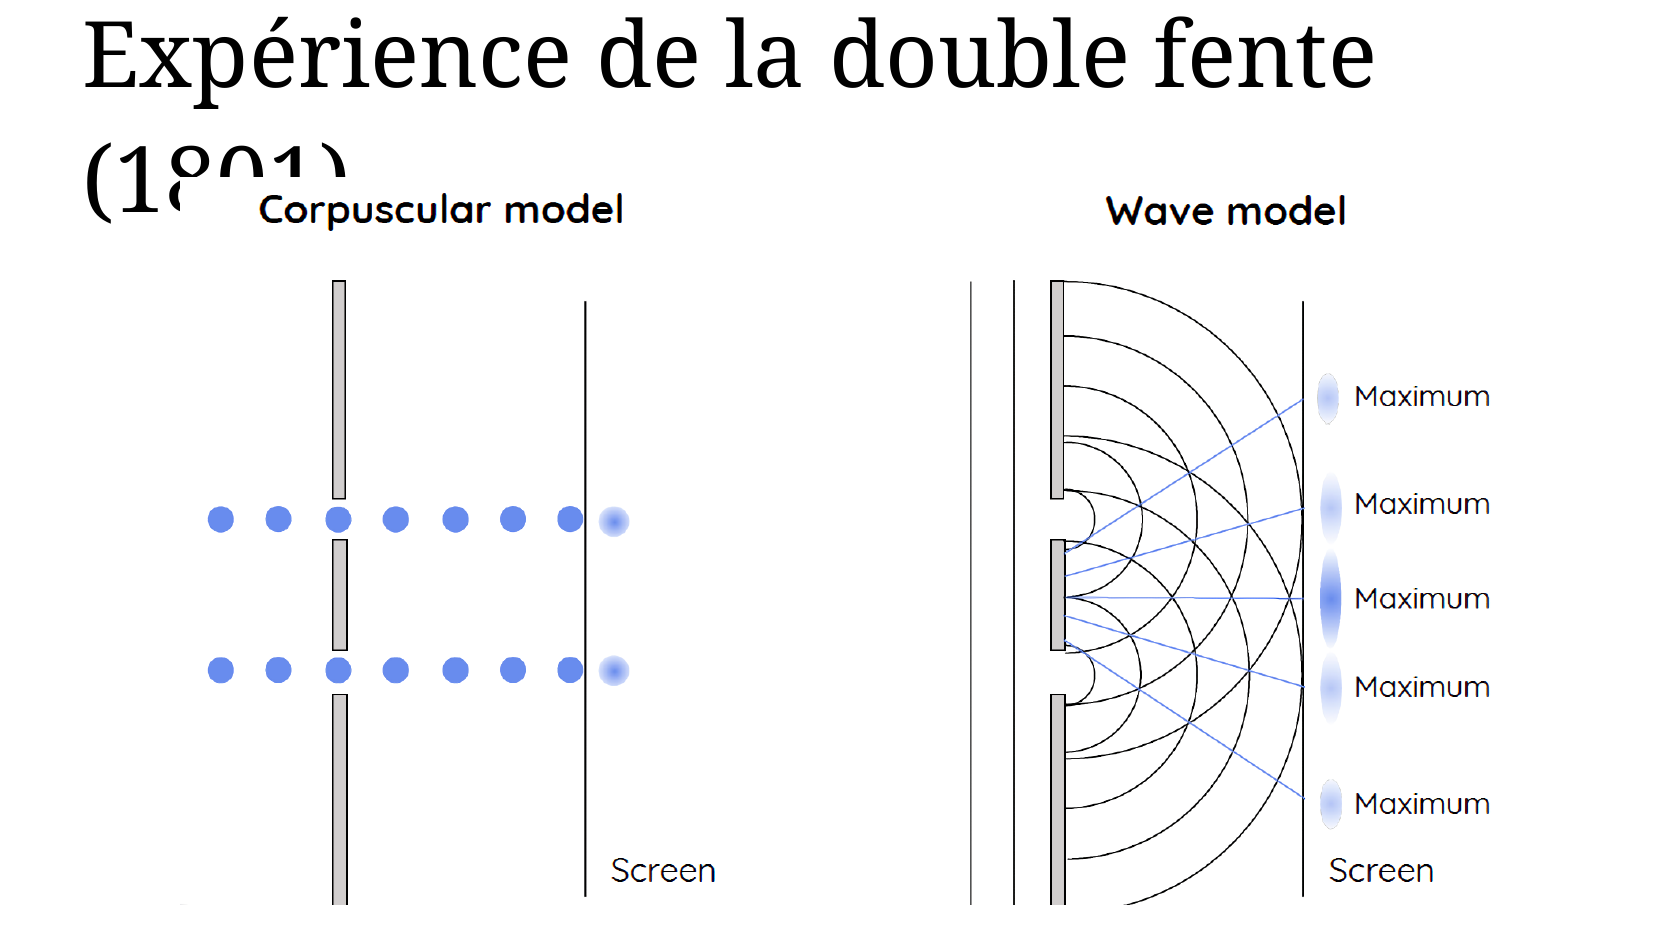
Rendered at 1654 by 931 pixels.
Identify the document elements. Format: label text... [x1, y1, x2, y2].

title Expérience de la double fente (1801) [82, 37, 1571, 193]
picture [180, 177, 1506, 905]
